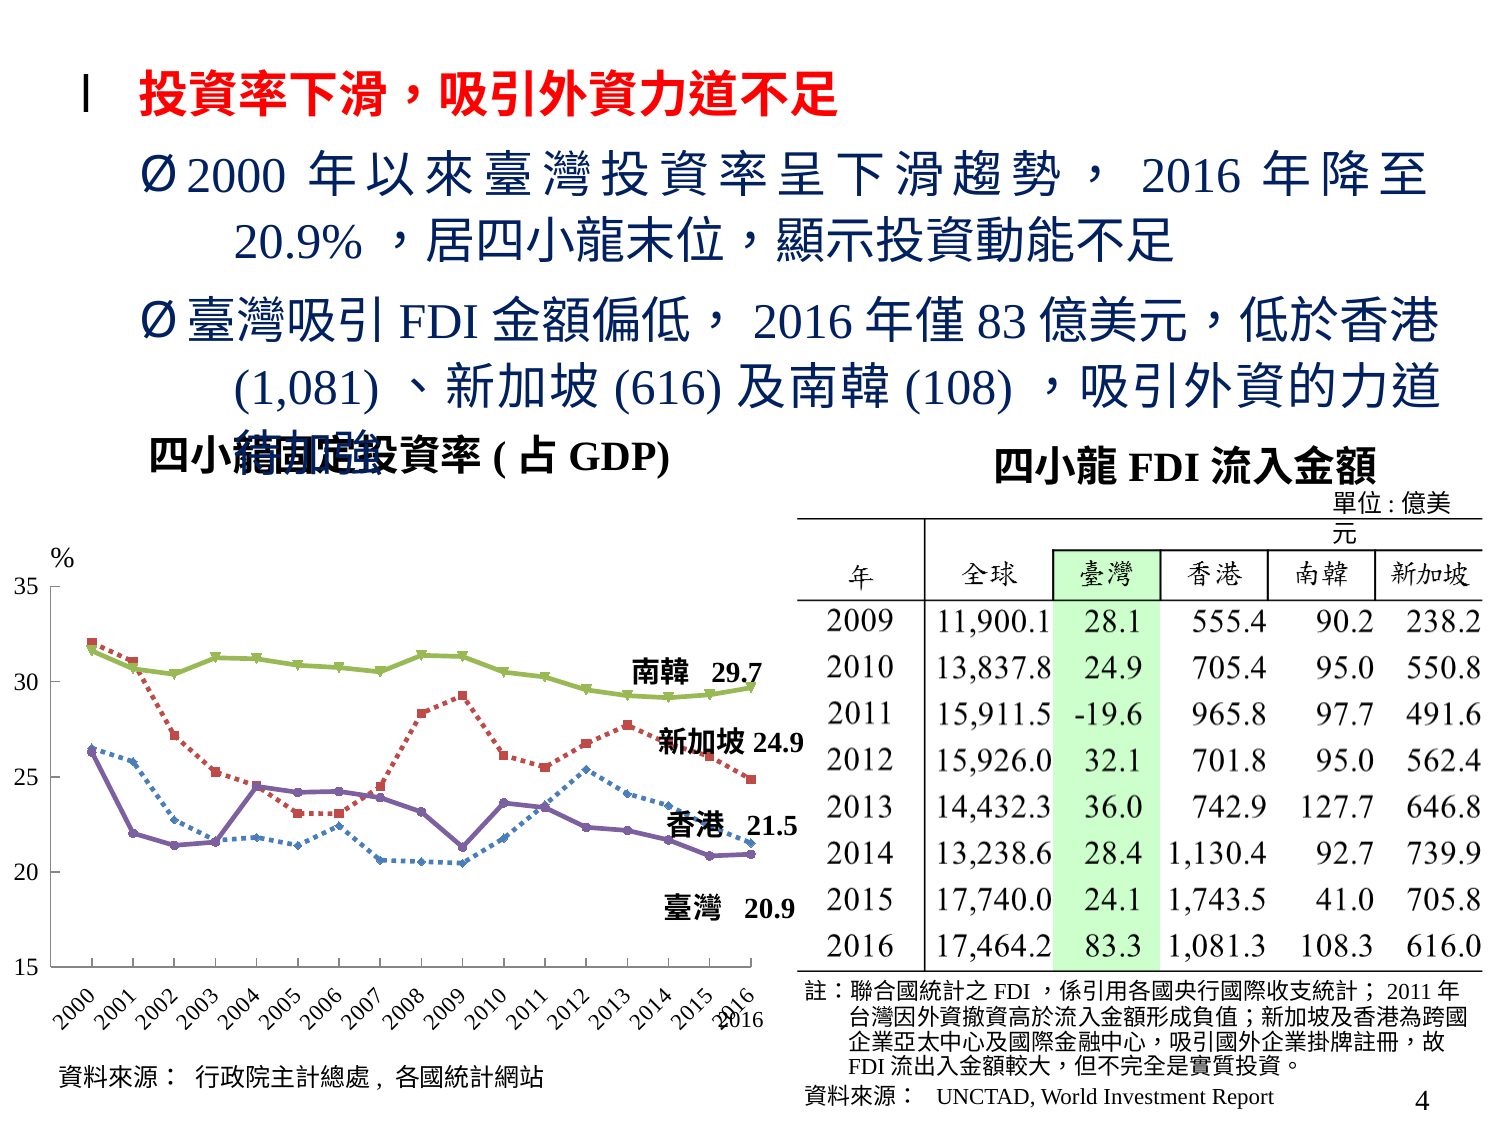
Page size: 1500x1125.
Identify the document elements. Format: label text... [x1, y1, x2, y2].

text_box % [35, 530, 103, 560]
text_box 資料來源： 行政院主計總處, 各國統計網站 [43, 1058, 587, 1100]
text_box 臺灣 20.9 [648, 881, 823, 932]
text_box 四小龍固定投資率(占GDP) [29, 420, 790, 487]
text_box 四小龍FDI流入金額 [805, 432, 1500, 499]
text_box 南韓 29.7 [616, 645, 790, 697]
text_box 香港 21.5 [651, 798, 825, 850]
text_box 新加坡24.9 [643, 716, 833, 767]
text_box 單位:億美元 [1316, 499, 1483, 518]
text_box 2016 [702, 997, 790, 1041]
chart [11, 560, 762, 1055]
text_box 註：聯合國統計之FDI，係引用各國央行國際收支統計；2011年台灣因外資撤資高於流入金額形成負值；新加坡及香港為跨國企業亞太中心及國際金融中心，吸引國外企業掛牌註冊，故FDI流出入金額較大，但不完全是實質投資。 資料來源： UNCTAD, World Investment Report [789, 972, 1487, 1118]
picture [797, 518, 1483, 986]
text_box 投資率下滑，吸引外資力道不足 2000年以來臺灣投資率呈下滑趨勢，2016年降至20.9%，居四小龍末位，顯示投資動能不足 臺灣吸引FDI金額偏低，2016年僅83億美元，低於香港(1,081)、新加坡(616)及南韓(108)，吸引外資的力道待加強 [42, 42, 1455, 421]
